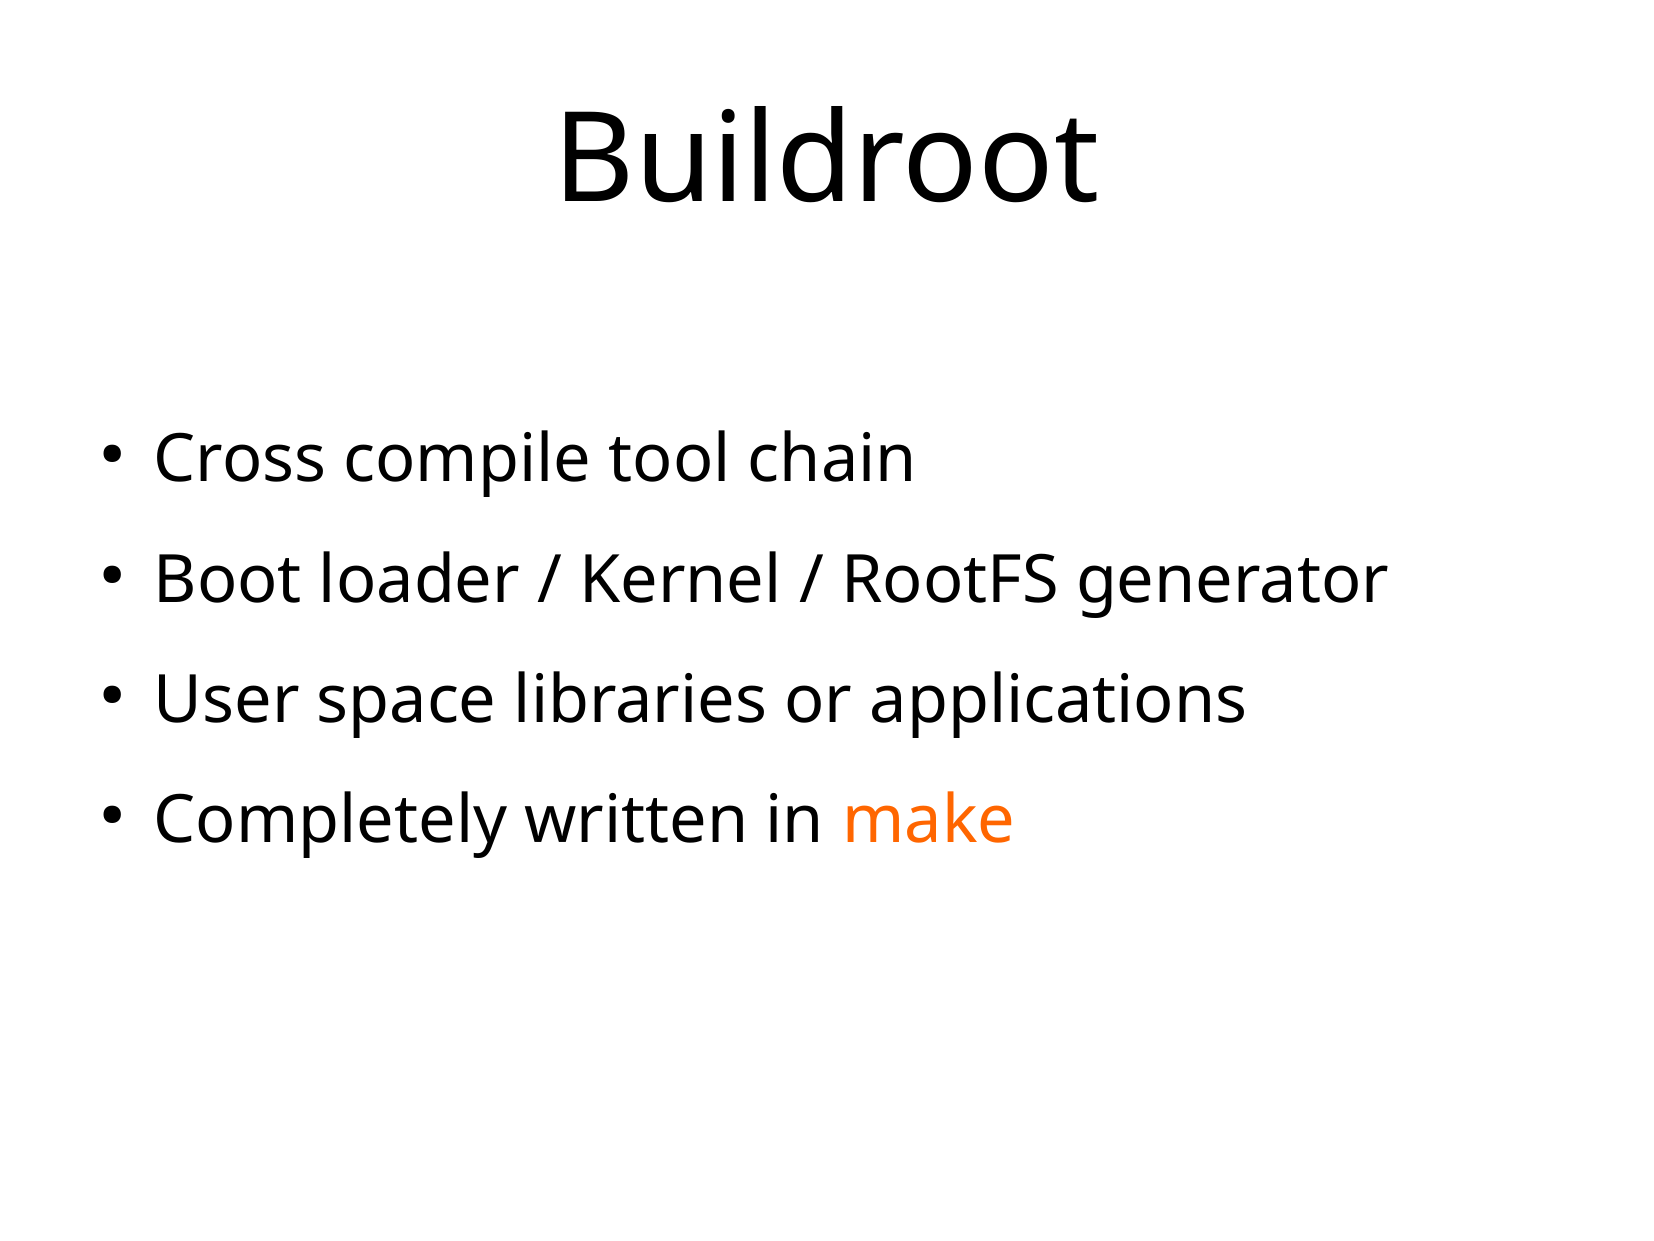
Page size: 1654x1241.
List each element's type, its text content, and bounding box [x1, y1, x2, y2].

title Buildroot [82, 49, 1571, 257]
list Cross compile tool chain Boot loader / Kernel / RootFS generator User space libraries or applications Completely written in make [82, 290, 1571, 1010]
